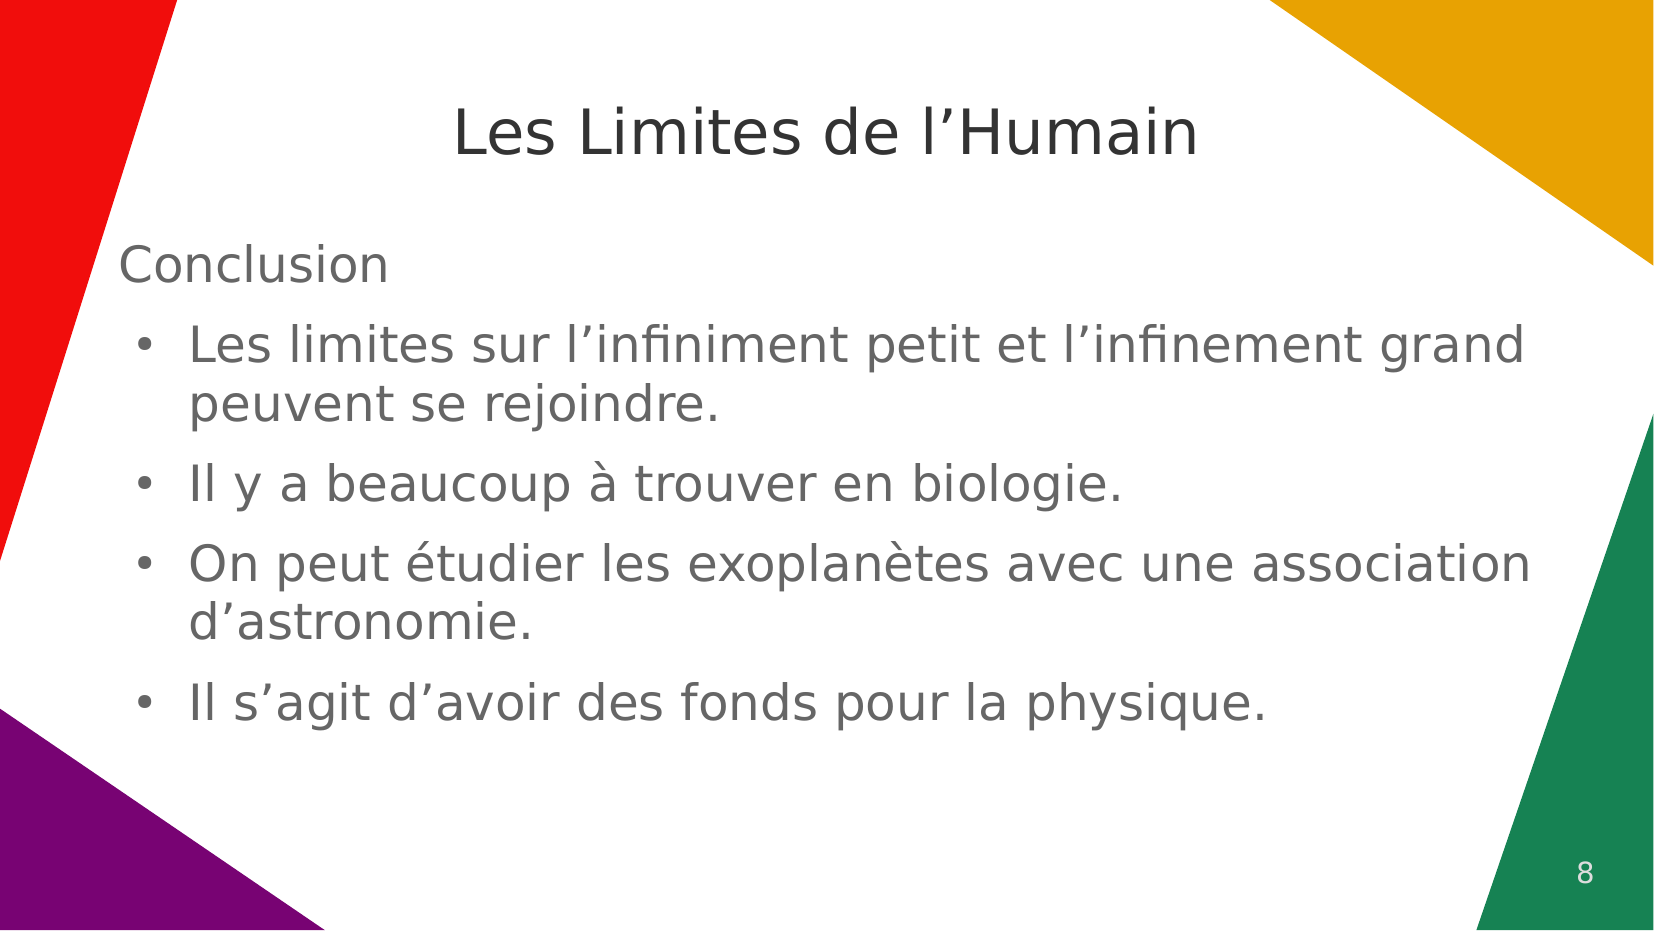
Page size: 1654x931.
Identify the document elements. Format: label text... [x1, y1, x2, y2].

list Conclusion Les limites sur l’infiniment petit et l’infinement grand peuvent se rejoindre. Il y a beaucoup à trouver en biologie. On peut étudier les exoplanètes avec une association d’astronomie. Il s’agit d’avoir des fonds pour la physique. [118, 236, 1536, 827]
title Les Limites de l’Humain [118, 59, 1536, 207]
